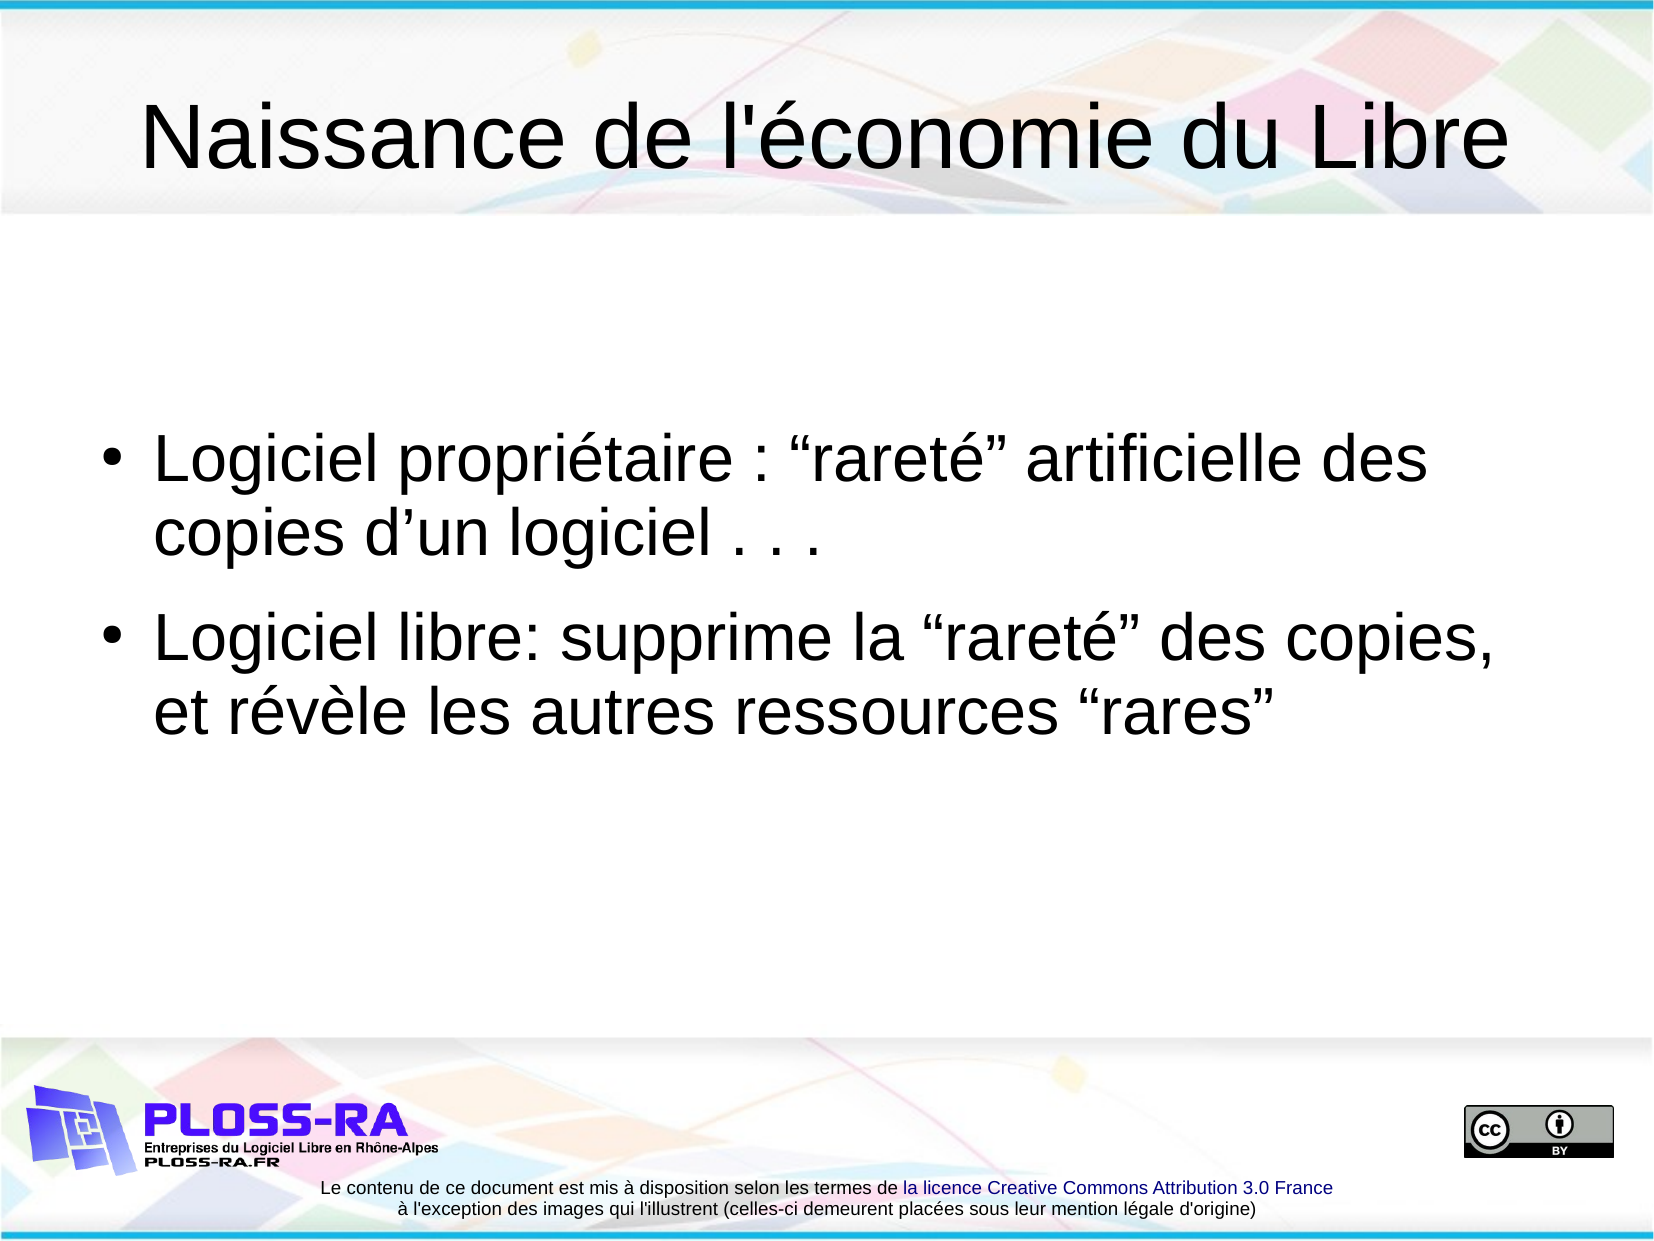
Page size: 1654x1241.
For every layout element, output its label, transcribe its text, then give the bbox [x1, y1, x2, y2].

picture [0, 1024, 1654, 1241]
picture [0, 0, 1654, 216]
title Naissance de l'économie du Libre [82, 49, 1571, 225]
list Logiciel propriétaire : “rareté” artificielle des copies d’un logiciel . . . Logiciel libre: supprime la “rareté” des copies, et révèle les autres ressources “rares” [82, 420, 1538, 762]
